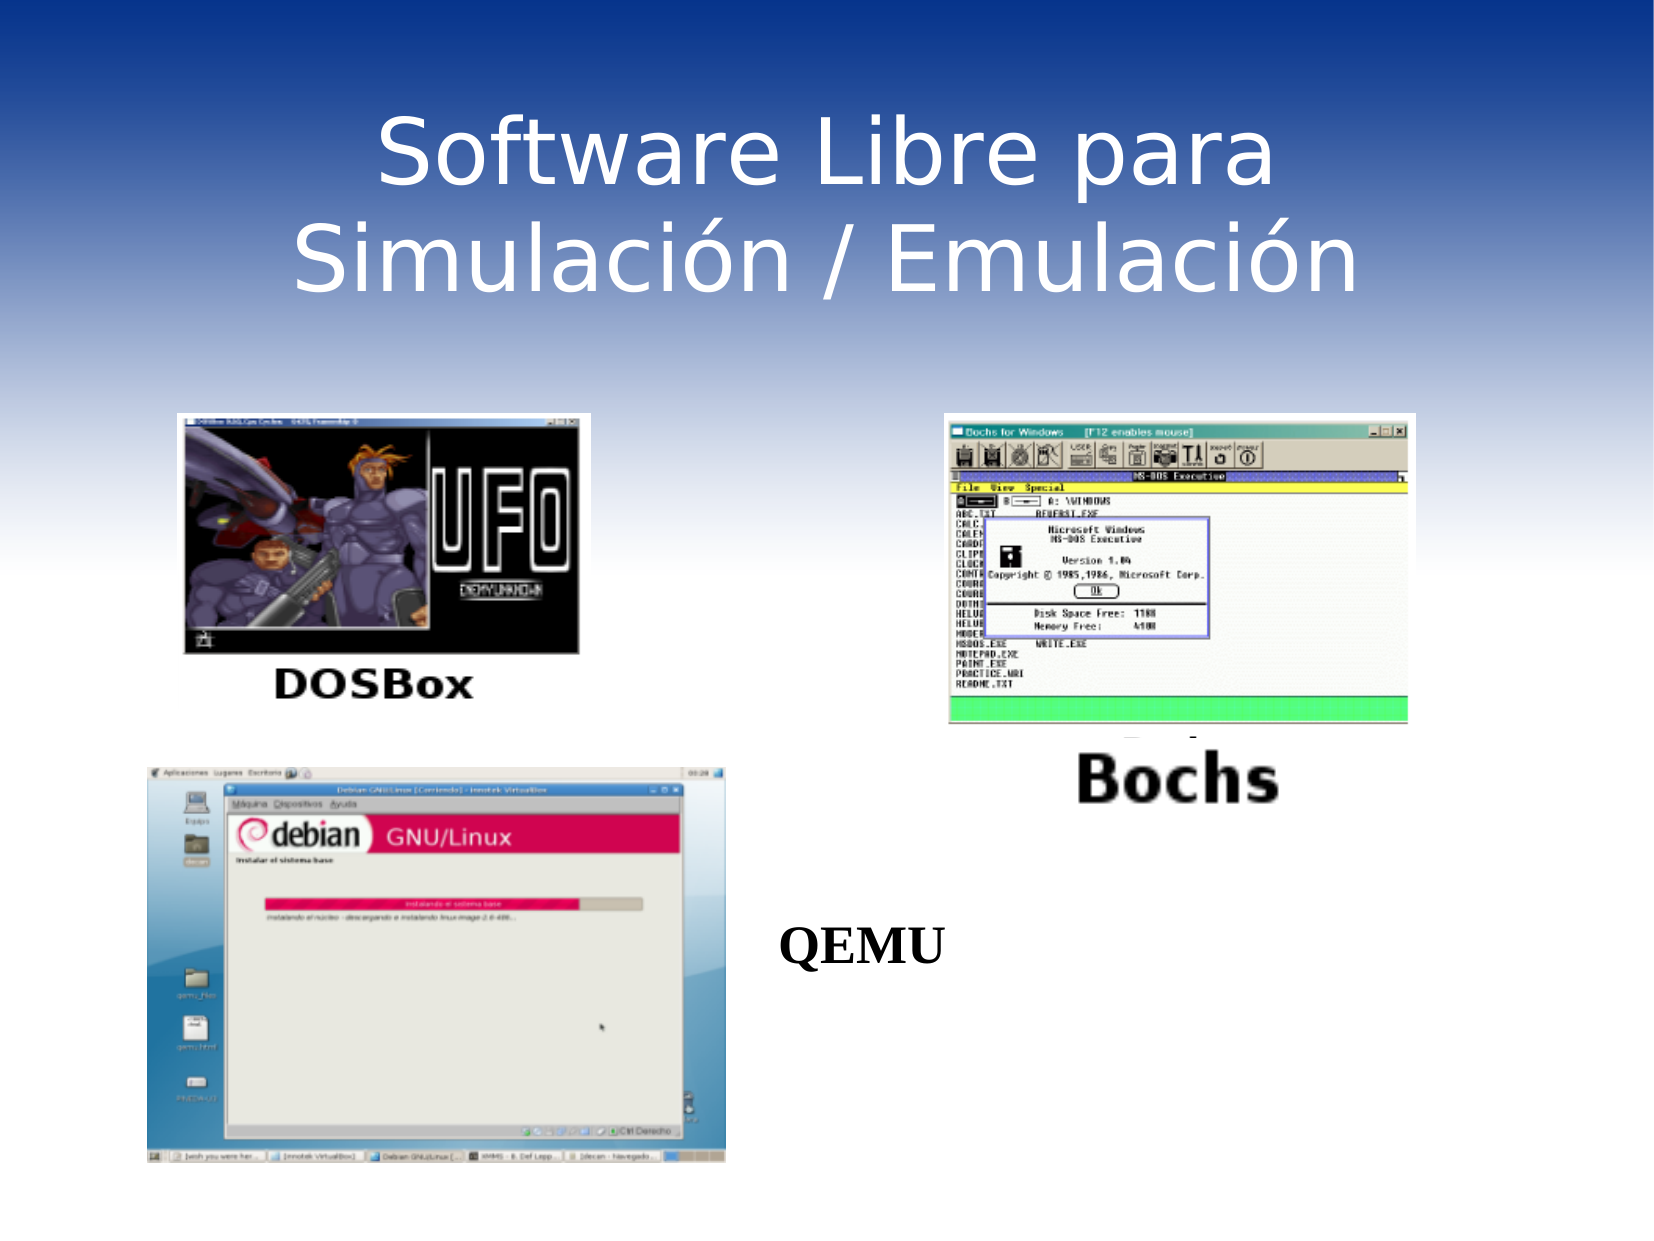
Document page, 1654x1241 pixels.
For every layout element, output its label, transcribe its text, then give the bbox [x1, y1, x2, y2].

text_box QEMU [778, 915, 948, 976]
title Software Libre para Simulación / Emulación [121, 99, 1534, 314]
picture [0, 0, 1654, 1241]
